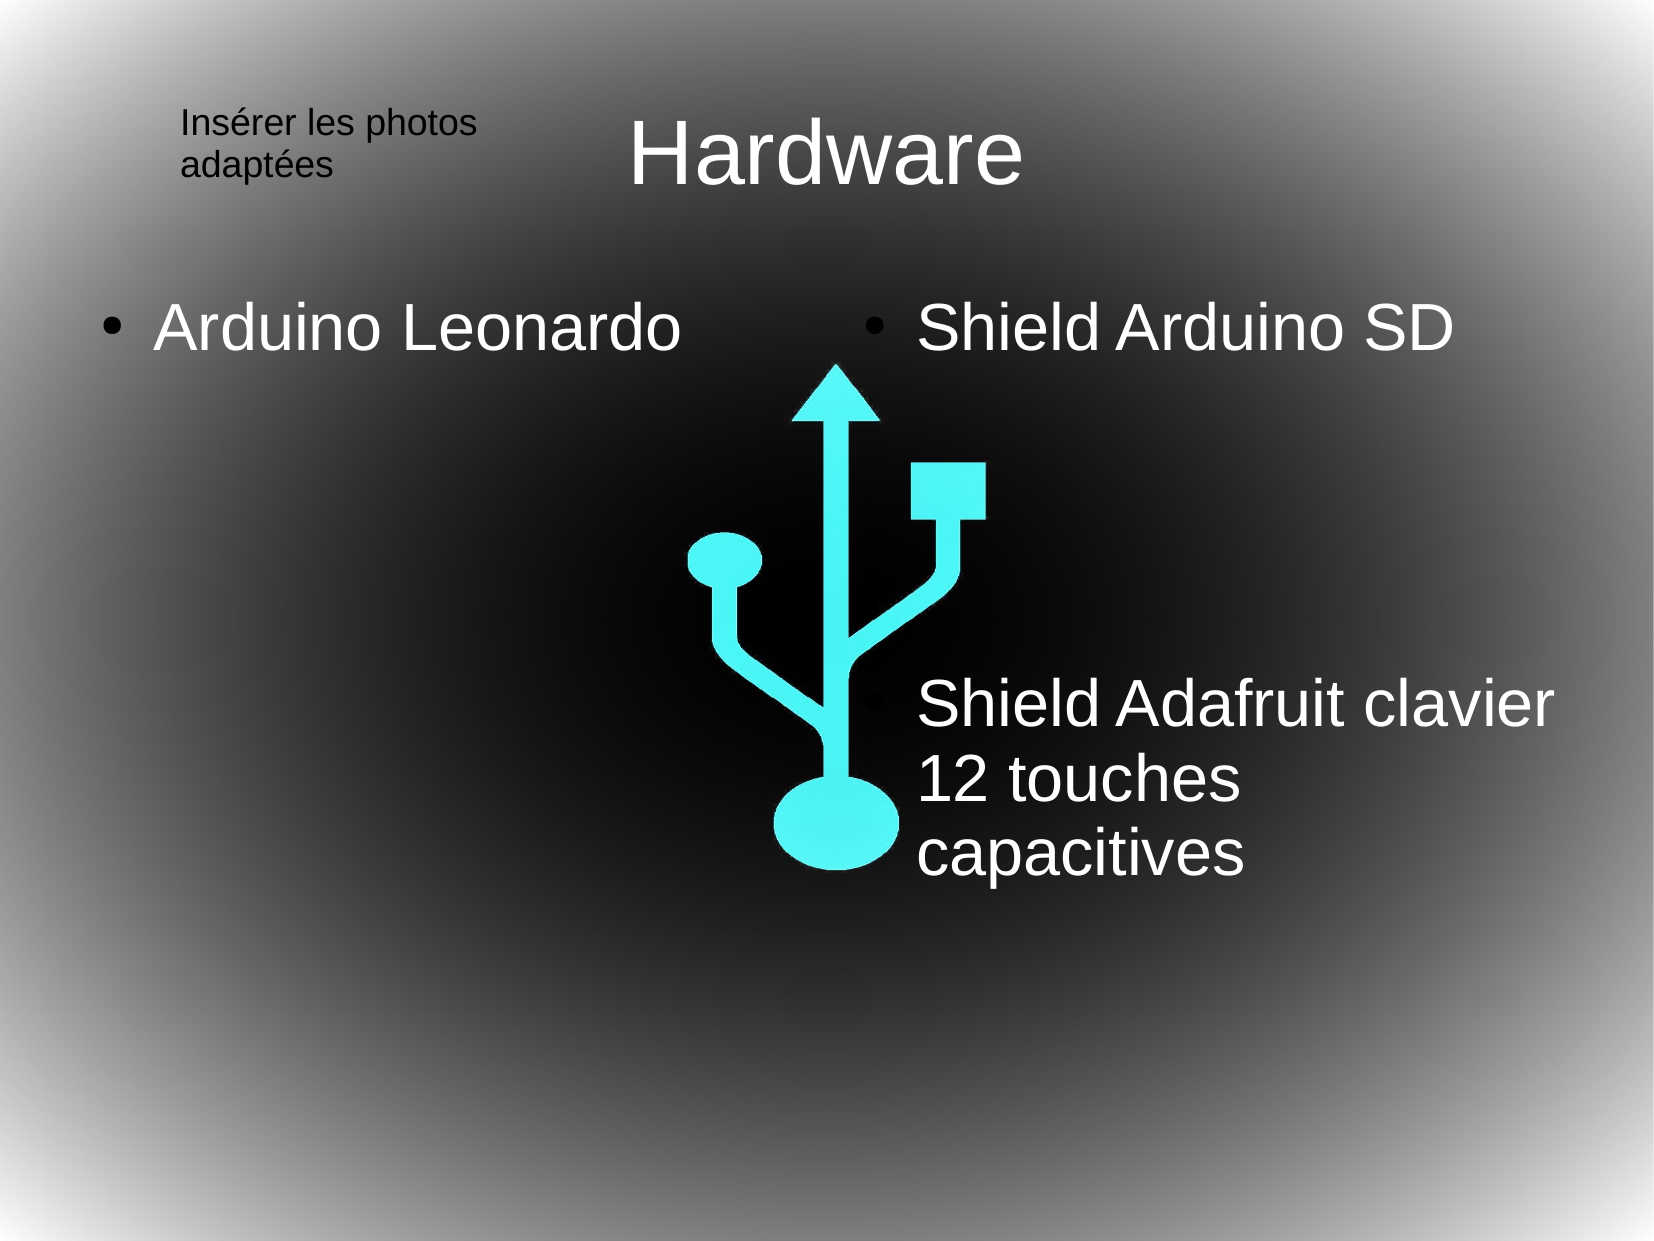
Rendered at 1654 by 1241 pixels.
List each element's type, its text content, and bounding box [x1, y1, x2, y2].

list Arduino Leonardo [82, 290, 809, 1010]
text_box Insérer les photos adaptées [165, 94, 532, 236]
list Shield Arduino SD [845, 290, 1572, 634]
title Hardware [82, 49, 1571, 257]
picture [0, 0, 1654, 1241]
list Shield Adafruit clavier 12 touches capacitives [845, 665, 1572, 1009]
